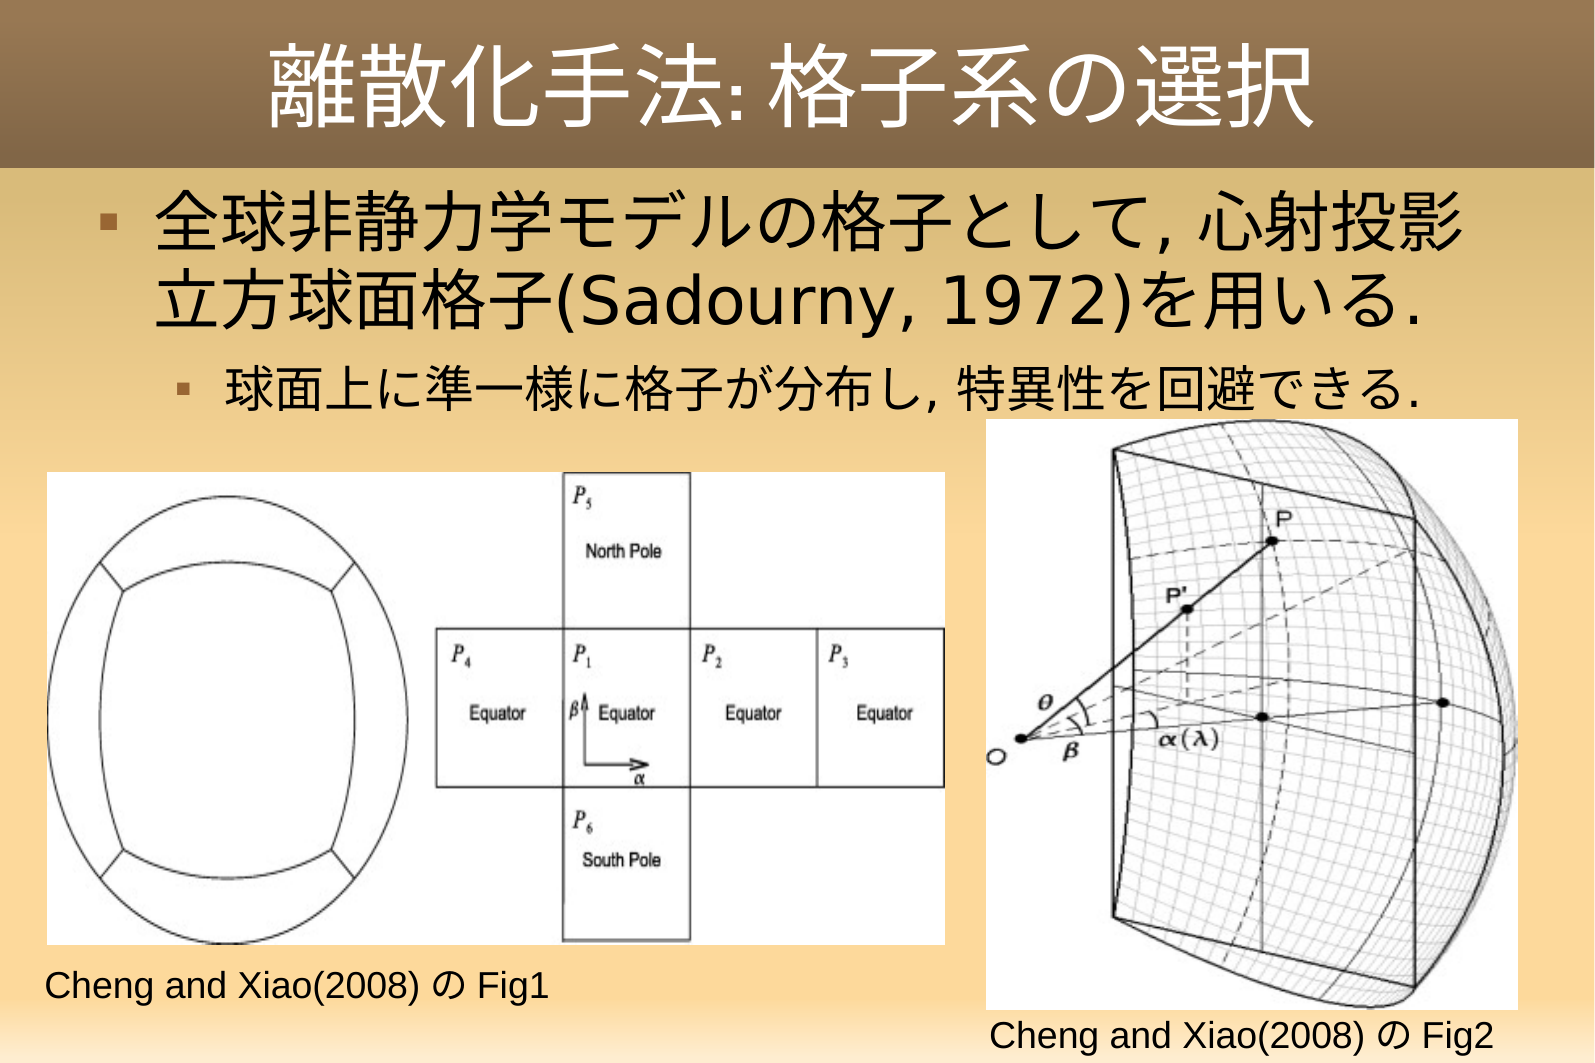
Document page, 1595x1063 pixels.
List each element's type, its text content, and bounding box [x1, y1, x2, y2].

text_box Cheng and Xiao(2008) の Fig1 [29, 947, 621, 1004]
text_box Cheng and Xiao(2008) の Fig2 [974, 998, 1565, 1055]
list 全球非静力学モデルの格子として, 心射投影立方球面格子(Sadourny, 1972)を用いる. 球面上に準一様に格子が分布し, 特異性を回避できる. [82, 184, 1518, 886]
title 離散化手法: 格子系の選択 [74, 0, 1510, 178]
picture [0, 0, 1595, 1063]
